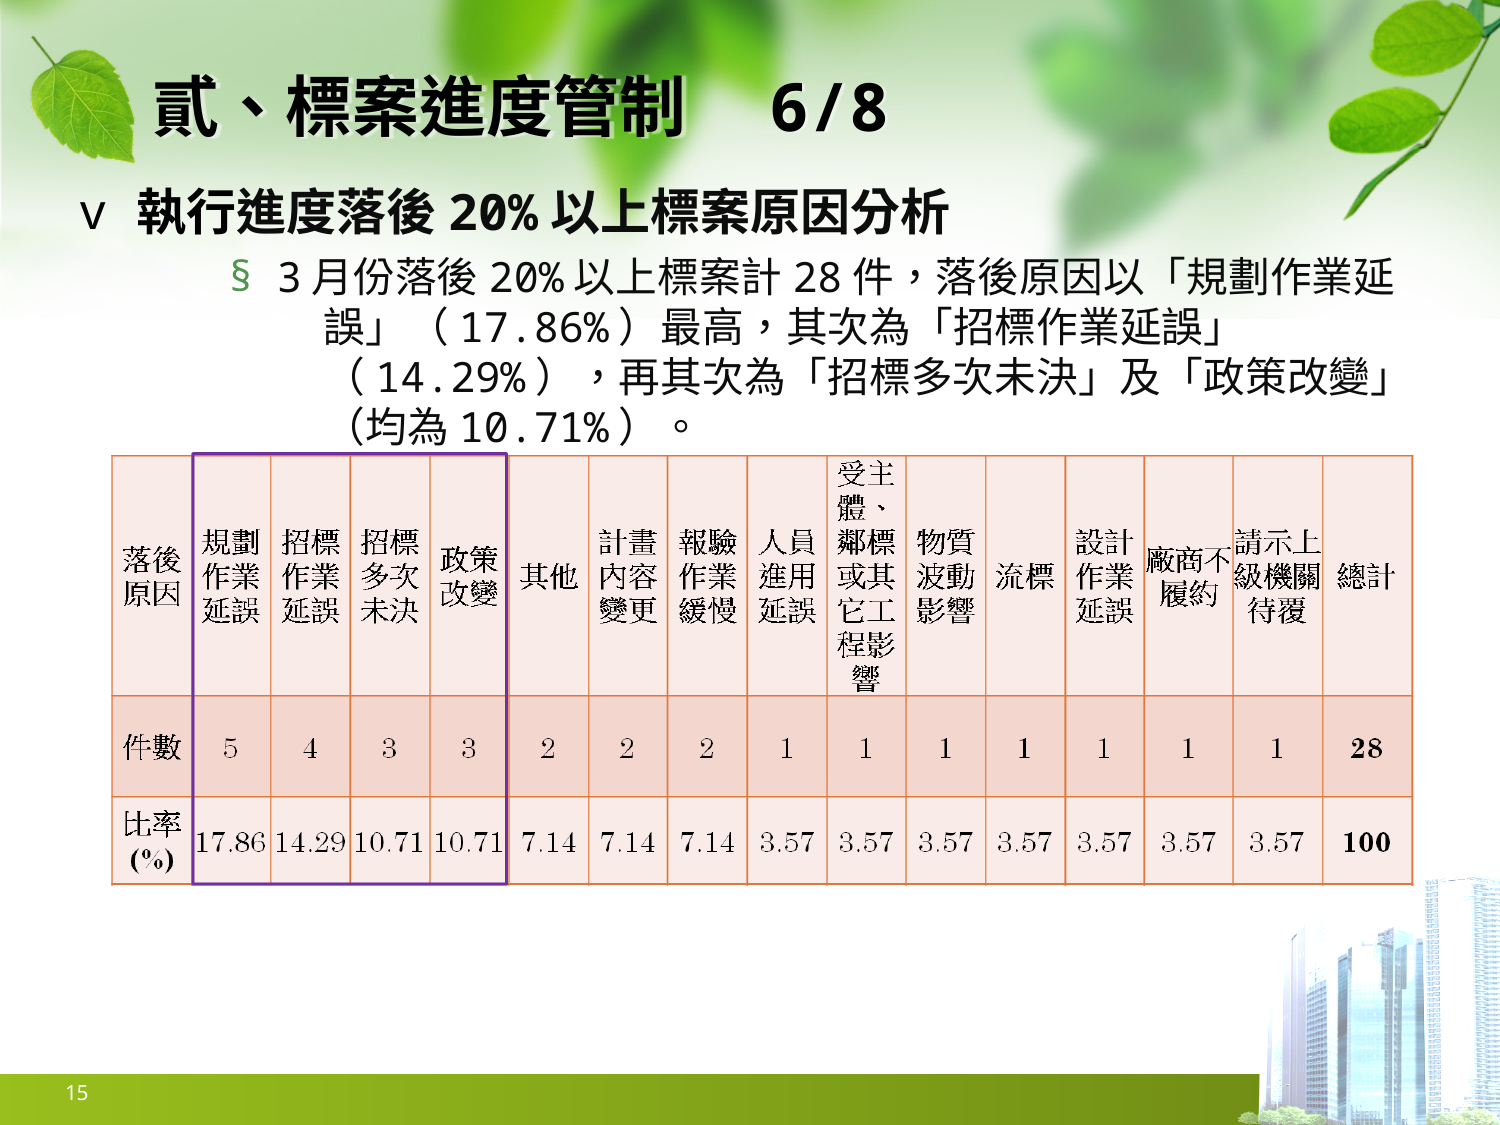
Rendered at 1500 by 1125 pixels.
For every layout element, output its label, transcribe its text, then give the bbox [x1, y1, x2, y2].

title 貳、標案進度管制 6/8 [137, 57, 1325, 150]
text_box 15 [50, 1072, 138, 1113]
list 執行進度落後20%以上標案原因分析 3月份落後20%以上標案計28件，落後原因以「規劃作業延誤」（17.86%）最高，其次為「招標作業延誤」（14.29%），再其次為「招標多次未決」及「政策改變」（均為10.71%）。 [64, 172, 1447, 965]
picture [100, 444, 1423, 895]
